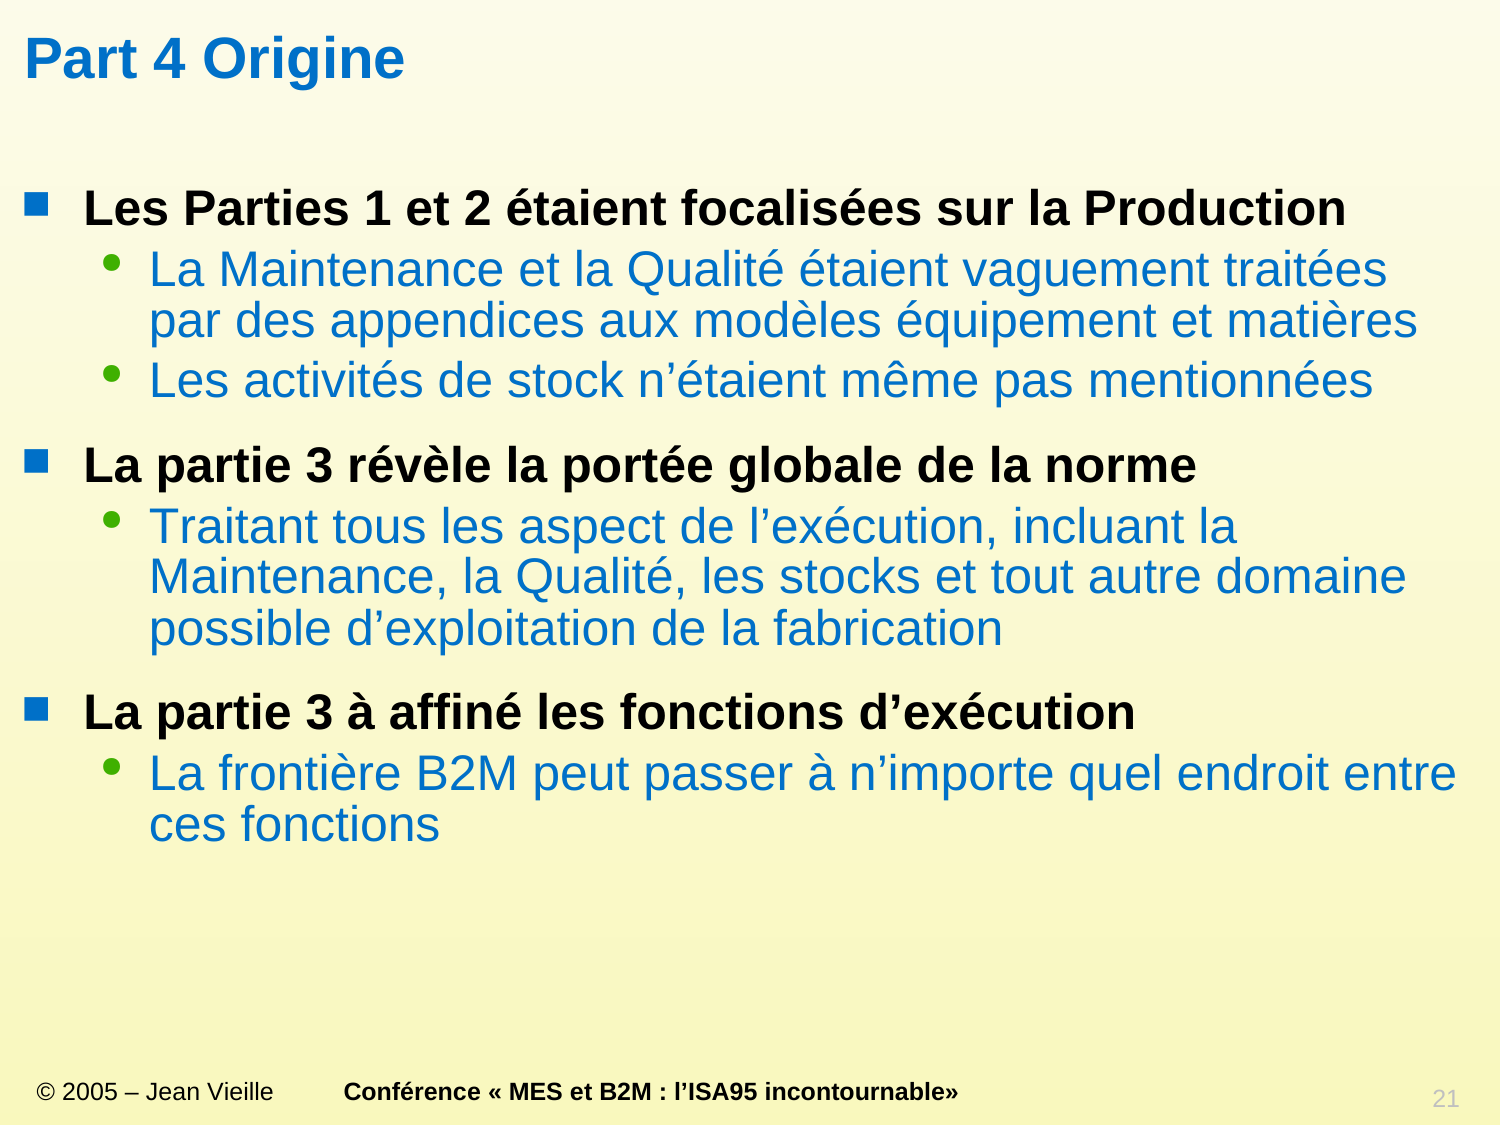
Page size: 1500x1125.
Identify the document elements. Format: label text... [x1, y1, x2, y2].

list Les Parties 1 et 2 étaient focalisées sur la Production La Maintenance et la Qualité étaient vaguement traitées par des appendices aux modèles équipement et matières Les activités de stock n’étaient même pas mentionnées La partie 3 révèle la portée globale de la norme Traitant tous les aspect de l’exécution, incluant la Maintenance, la Qualité, les stocks et tout autre domaine possible d’exploitation de la fabrication La partie 3 à affiné les fonctions d’exécution La frontière B2M peut passer à n’importe quel endroit entre ces fonctions [12, 174, 1476, 1026]
title Part 4 Origine [9, 12, 1476, 151]
